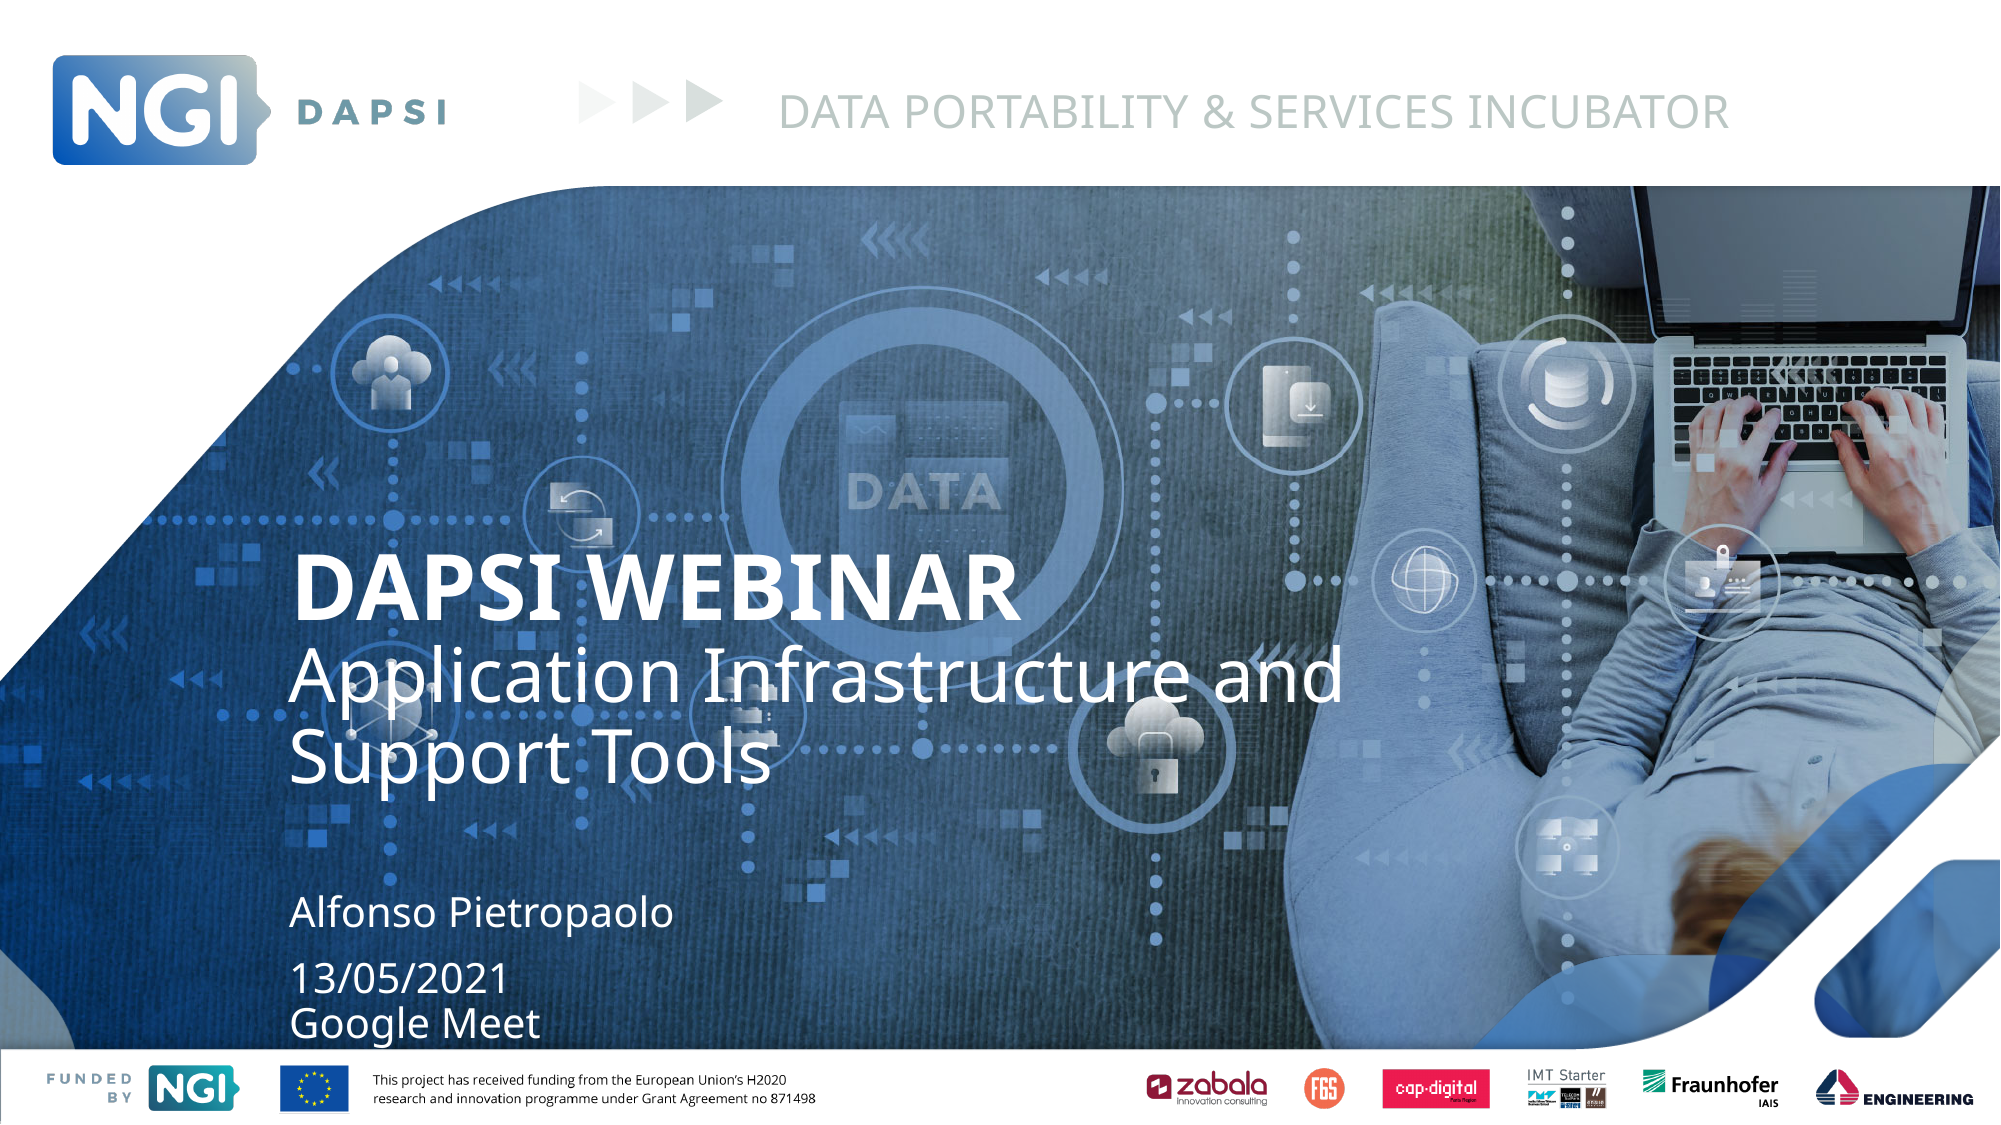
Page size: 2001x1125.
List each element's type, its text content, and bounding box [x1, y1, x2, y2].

list Alfonso Pietropaolo 13/05/2021 Google Meet [274, 911, 1189, 1028]
list Application Infrastructure and Support Tools [273, 630, 1554, 778]
title DAPSI WEBINAR [274, 478, 1554, 630]
picture [0, 1, 2001, 1124]
